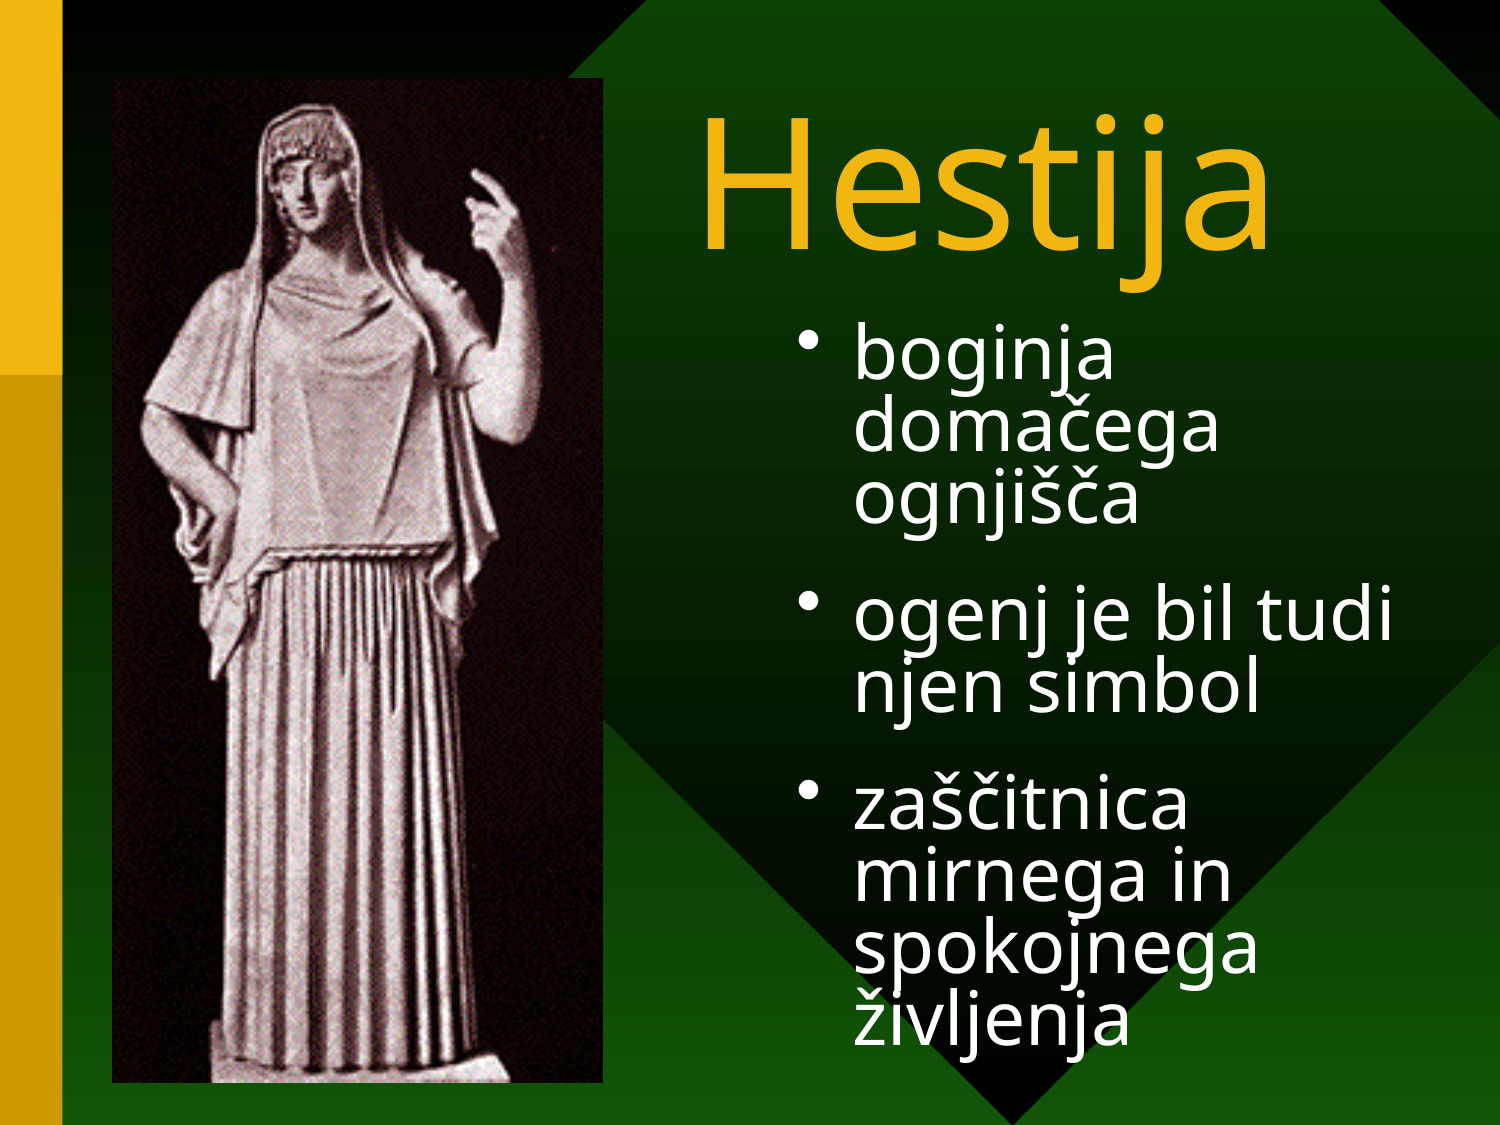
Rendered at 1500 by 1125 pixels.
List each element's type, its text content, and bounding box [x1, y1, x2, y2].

picture [112, 78, 603, 1083]
title Hestija [603, 99, 1388, 288]
list boginja domačega ognjišča ogenj je bil tudi njen simbol zaščitnica mirnega in spokojnega življenja [781, 314, 1447, 1047]
